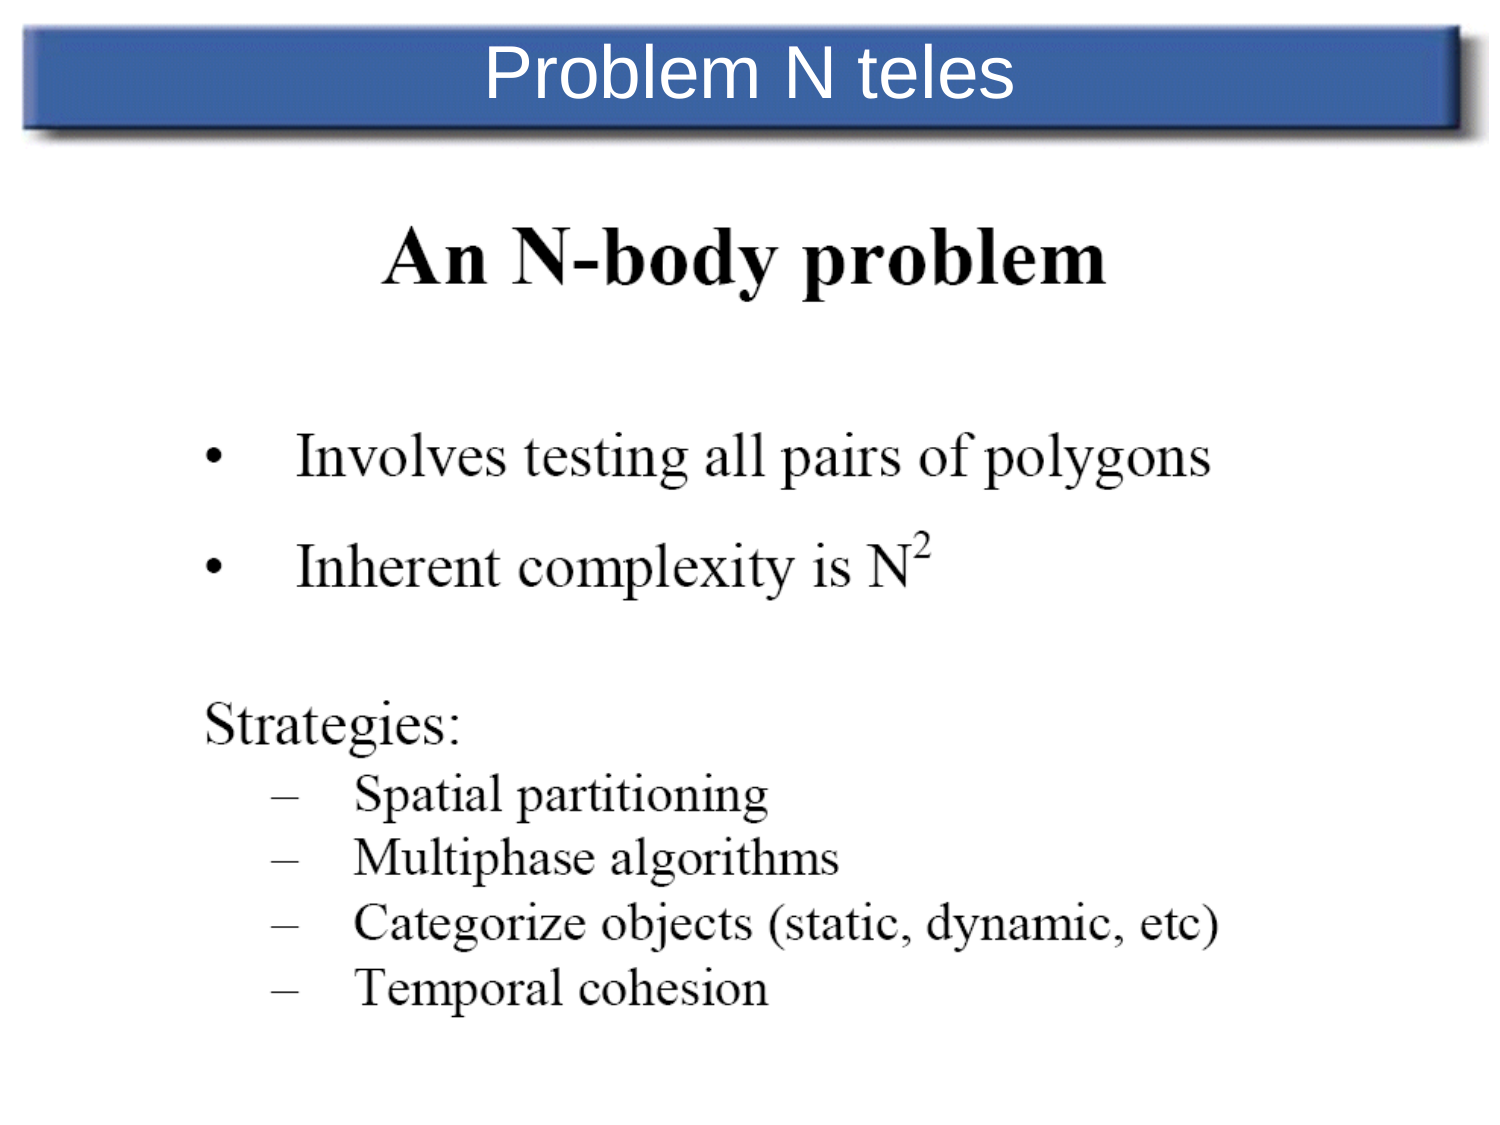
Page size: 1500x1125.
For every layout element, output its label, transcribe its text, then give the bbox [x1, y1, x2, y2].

title Problem N teles [75, 0, 1426, 138]
picture [109, 200, 1391, 1065]
picture [21, 22, 1489, 149]
